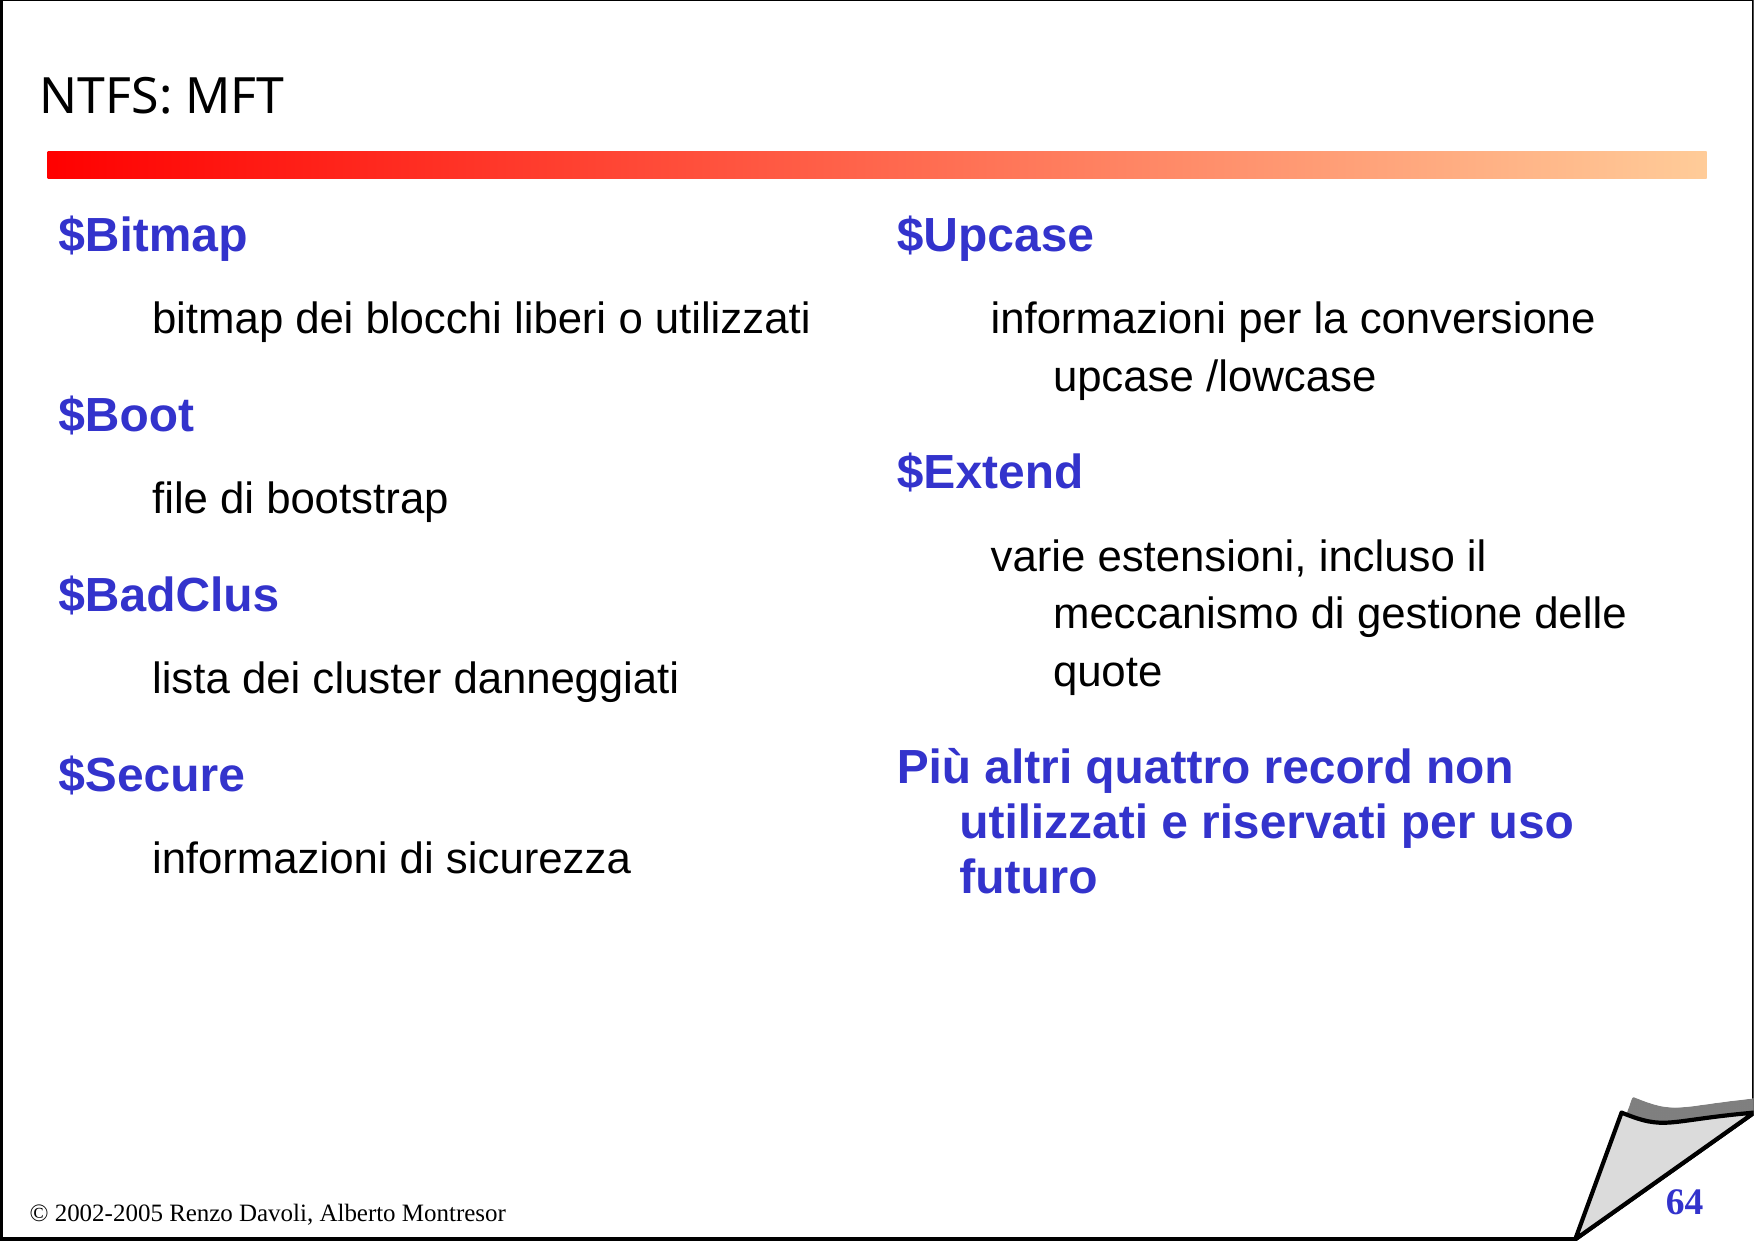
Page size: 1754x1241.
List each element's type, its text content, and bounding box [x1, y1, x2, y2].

title NTFS: MFT [40, 49, 1713, 144]
list $Upcase informazioni per la conversione upcase /lowcase $Extend varie estensioni, incluso il meccanismo di gestione delle quote Più altri quattro record non utilizzati e riservati per uso futuro [896, 206, 1696, 1038]
list $Bitmap bitmap dei blocchi liberi o utilizzati $Boot file di bootstrap $BadClus lista dei cluster danneggiati $Secure informazioni di sicurezza [58, 206, 857, 1078]
